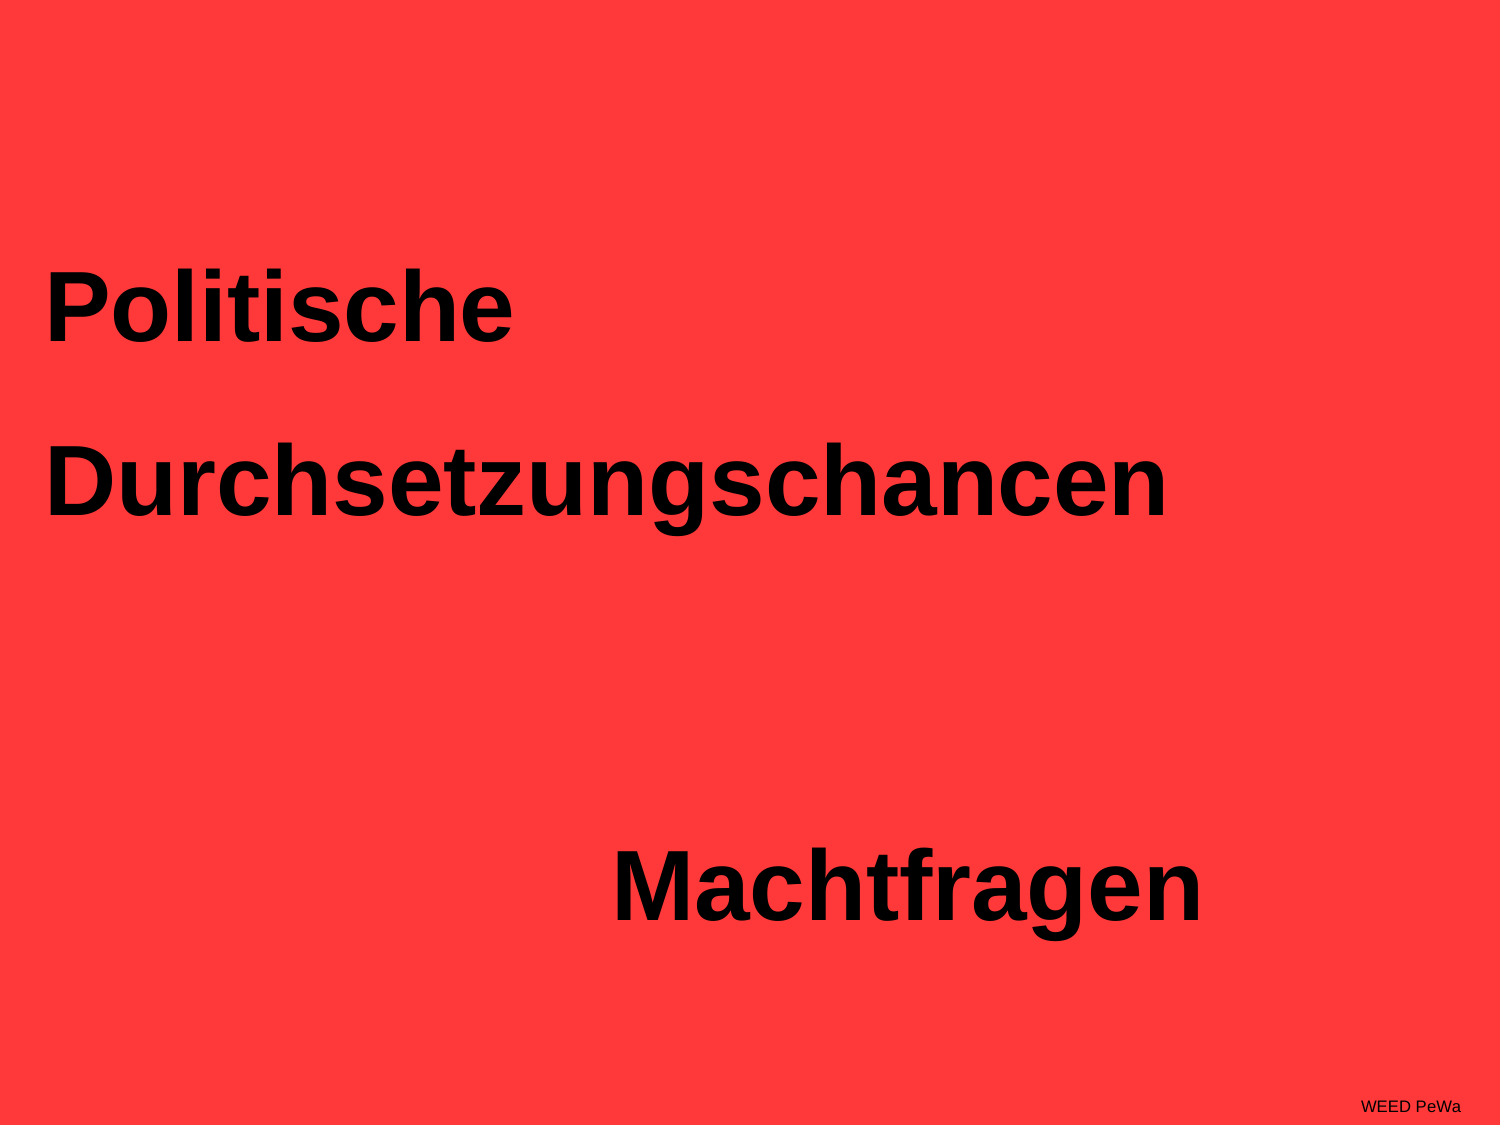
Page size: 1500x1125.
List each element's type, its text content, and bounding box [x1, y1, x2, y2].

text_box Politische Durchsetzungschancen [29, 243, 1459, 545]
text_box WEED PeWa [1346, 1089, 1500, 1125]
text_box Machtfragen [596, 822, 1371, 950]
